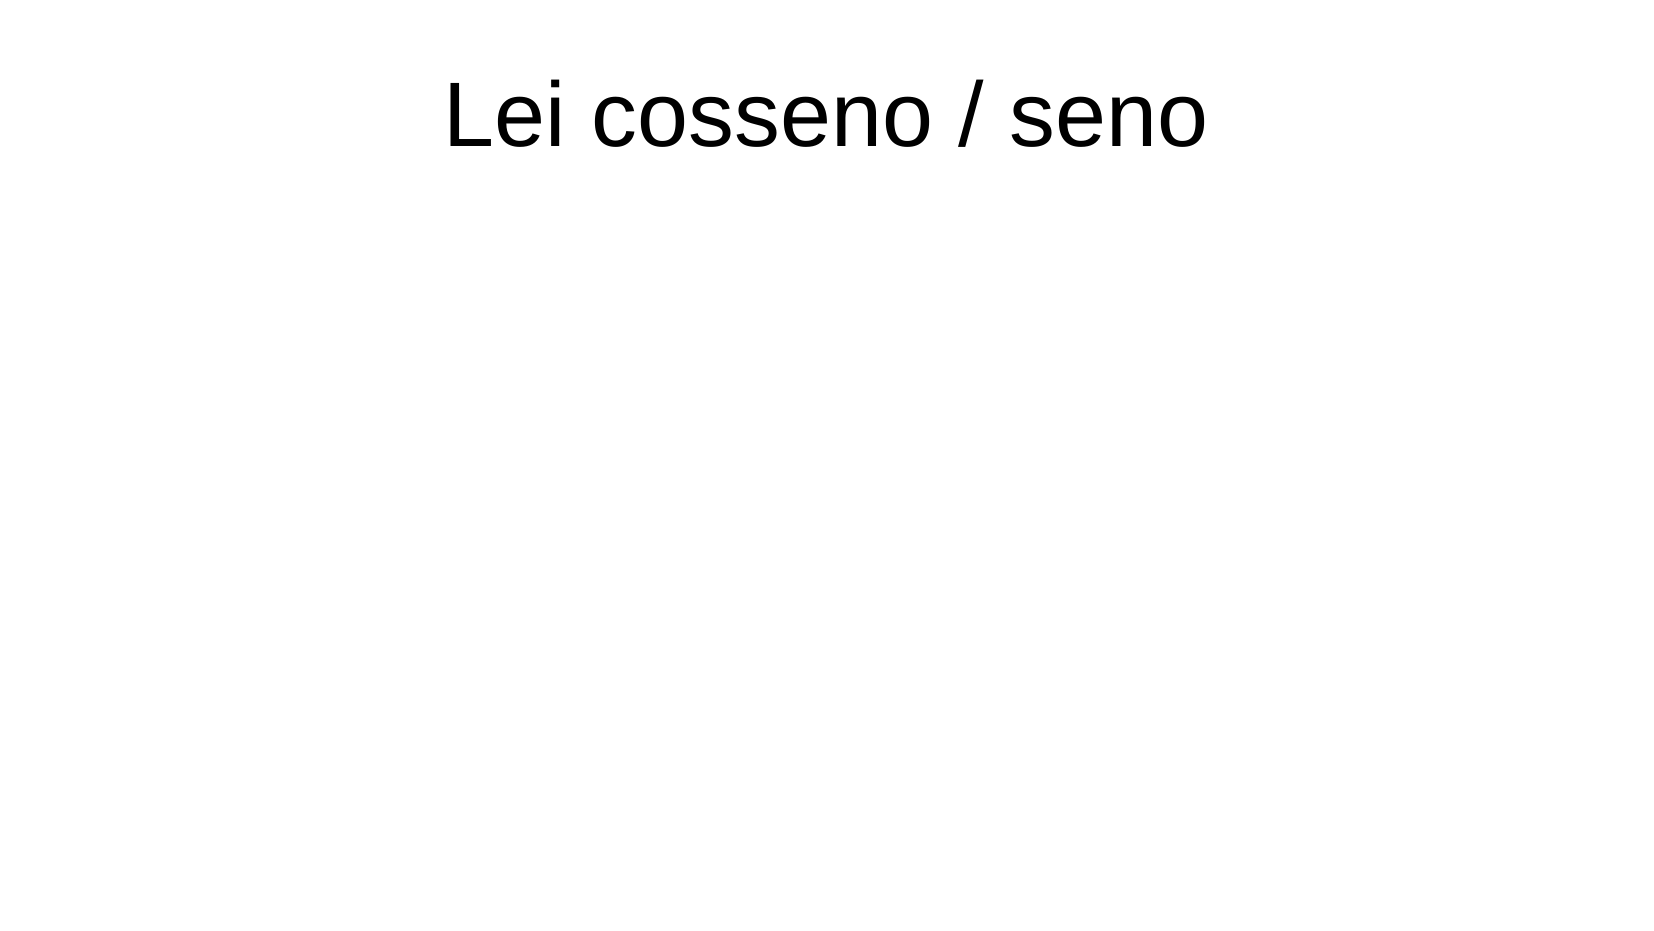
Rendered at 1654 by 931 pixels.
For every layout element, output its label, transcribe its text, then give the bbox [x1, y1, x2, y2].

title Lei cosseno / seno [82, 37, 1571, 193]
